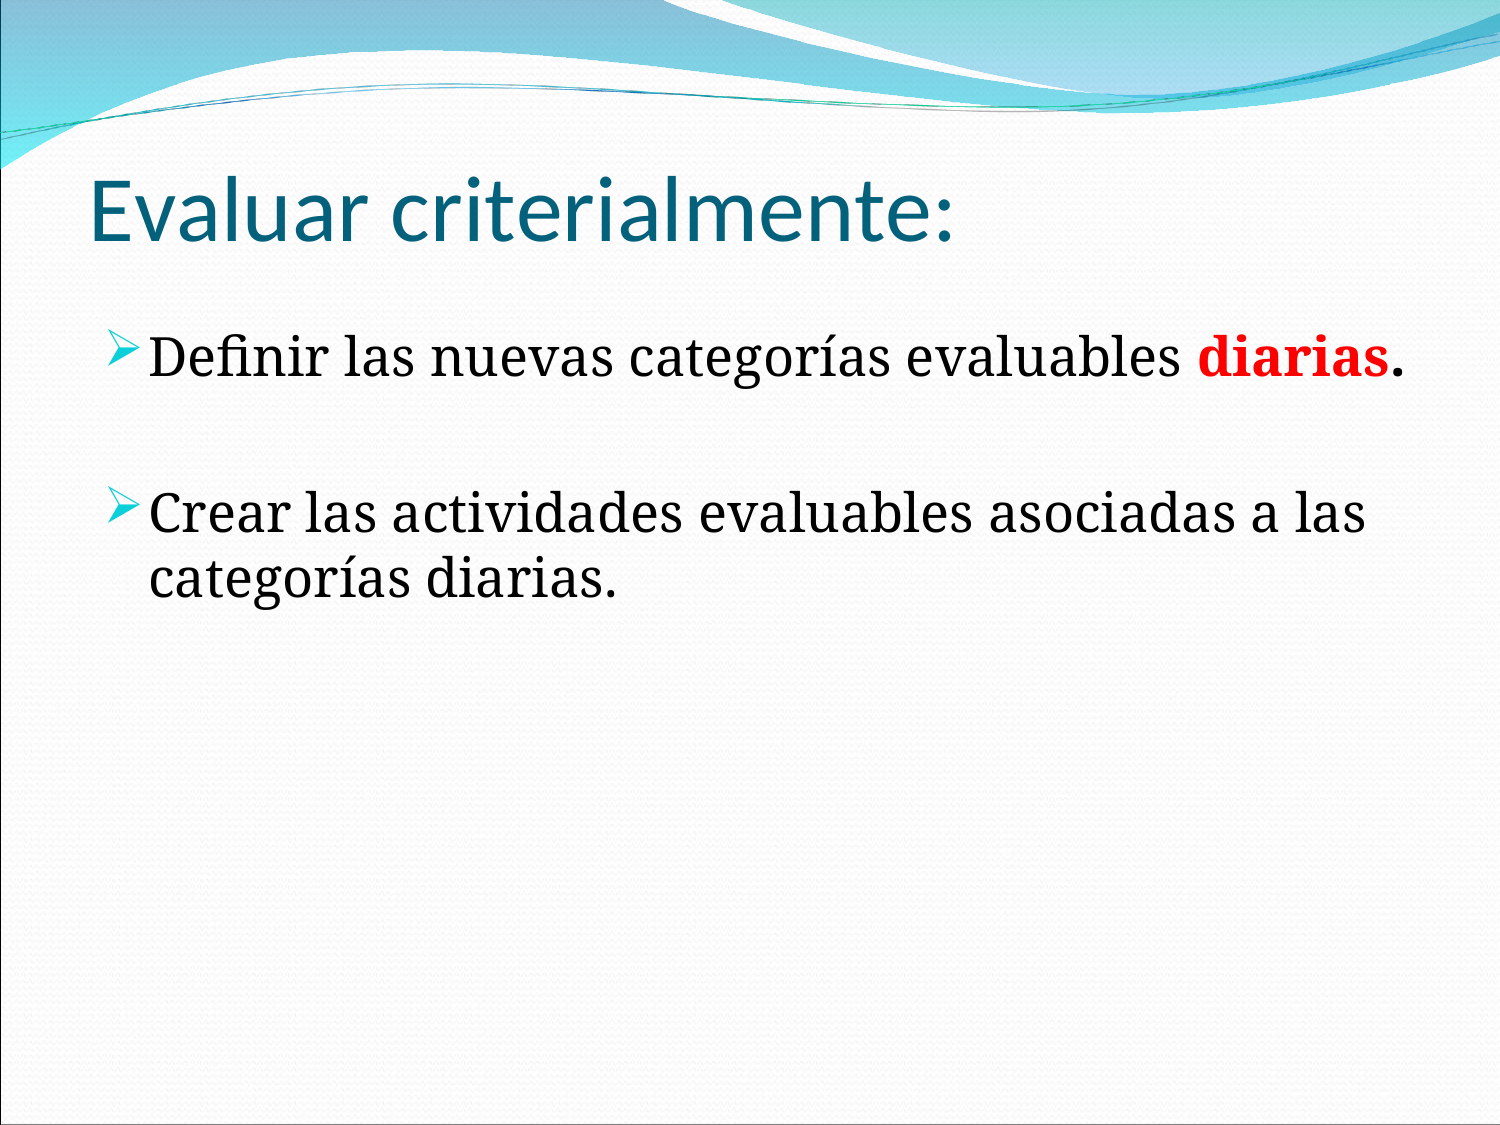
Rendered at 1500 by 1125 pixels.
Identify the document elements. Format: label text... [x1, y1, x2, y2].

list Definir las nuevas categorías evaluables diarias. Crear las actividades evaluables asociadas a las categorías diarias. [88, 314, 1439, 680]
picture [0, 0, 1500, 1125]
title Evaluar criterialmente: [88, 140, 1439, 250]
